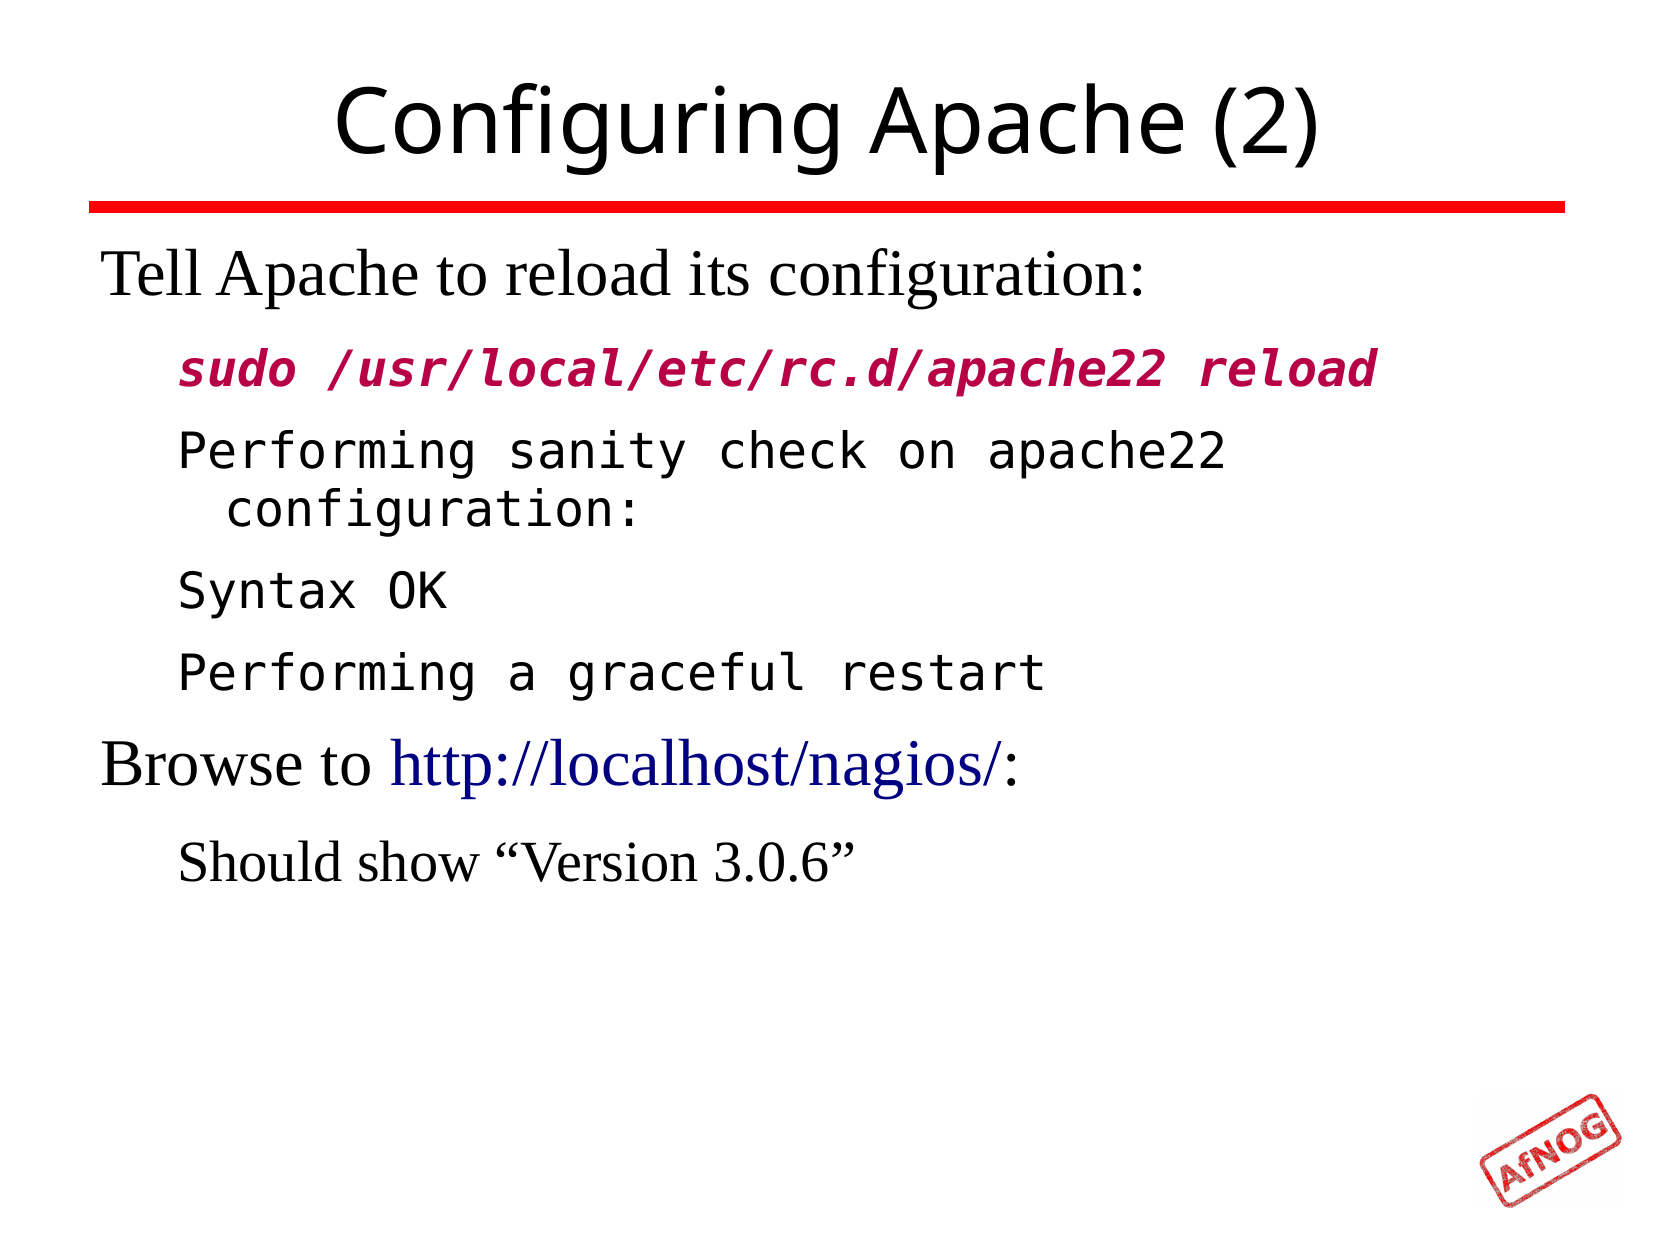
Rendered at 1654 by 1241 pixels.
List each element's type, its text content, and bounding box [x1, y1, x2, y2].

title Configuring Apache (2) [88, 36, 1565, 200]
picture [1476, 1090, 1625, 1211]
list Tell Apache to reload its configuration: sudo /usr/local/etc/rc.d/apache22 reload Performing sanity check on apache22 configuration: Syntax OK Performing a graceful restart Browse to http://localhost/nagios/: Should show “Version 3.0.6” [82, 236, 1571, 1108]
